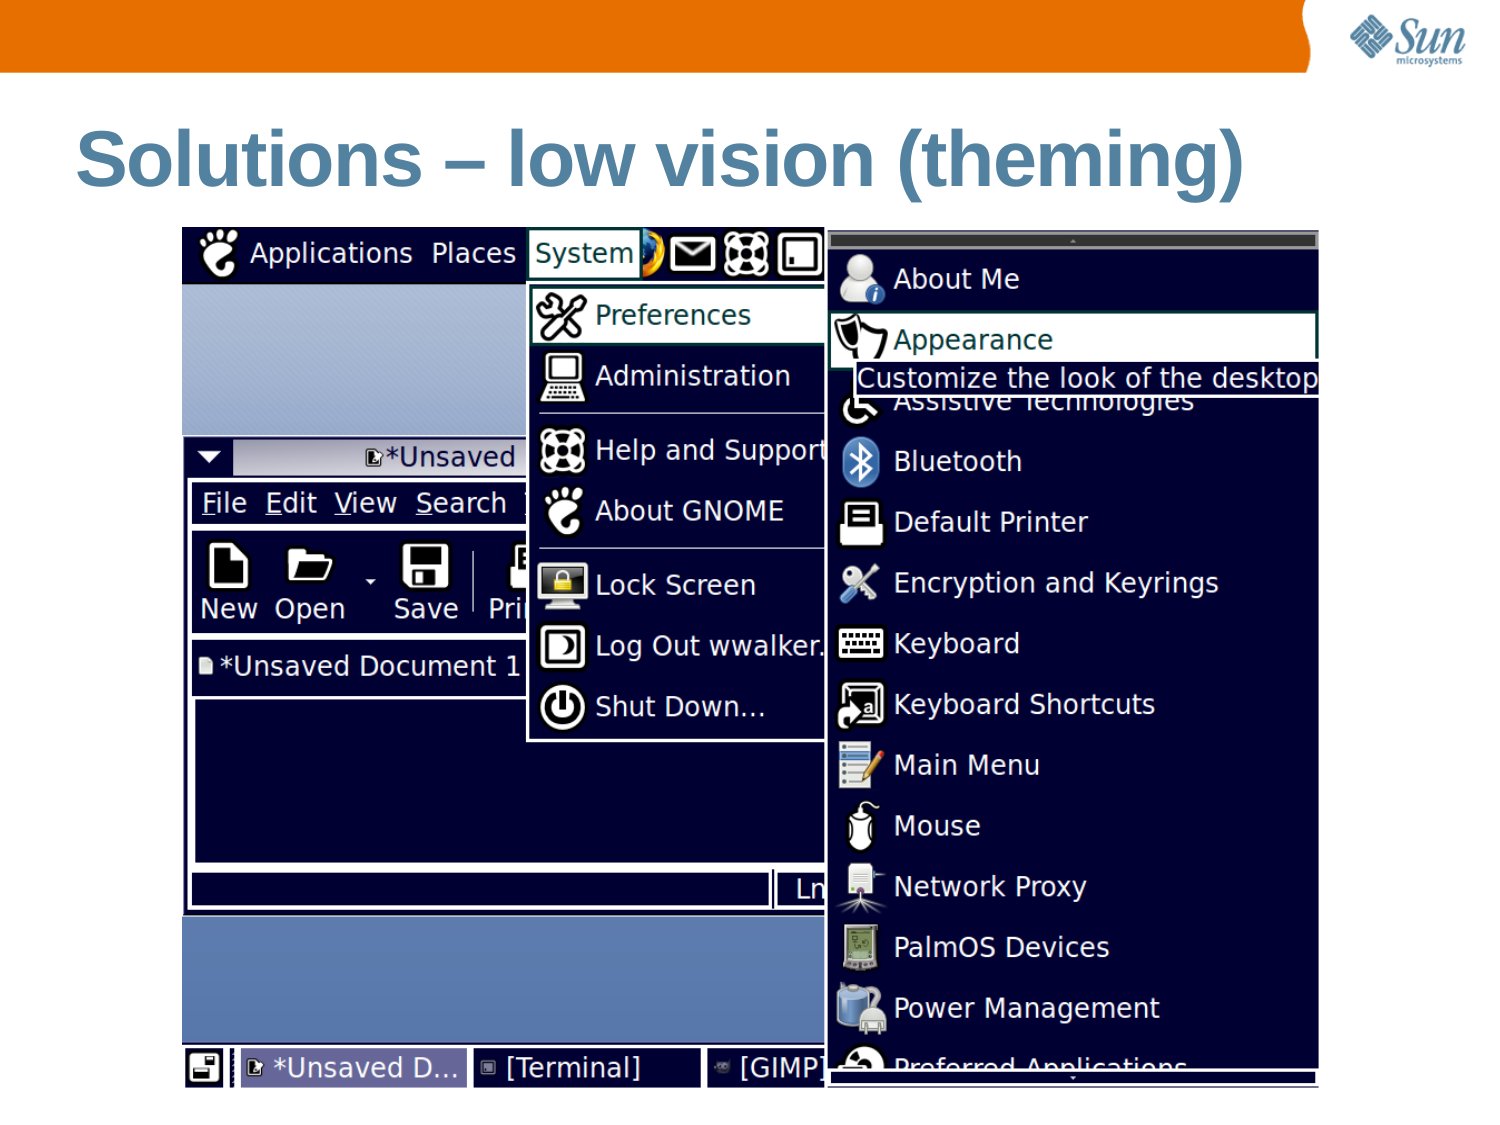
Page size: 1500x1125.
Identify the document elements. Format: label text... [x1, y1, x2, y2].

title Solutions – low vision (theming) [75, 122, 1500, 228]
picture [0, 0, 1500, 75]
picture [182, 227, 1322, 1091]
